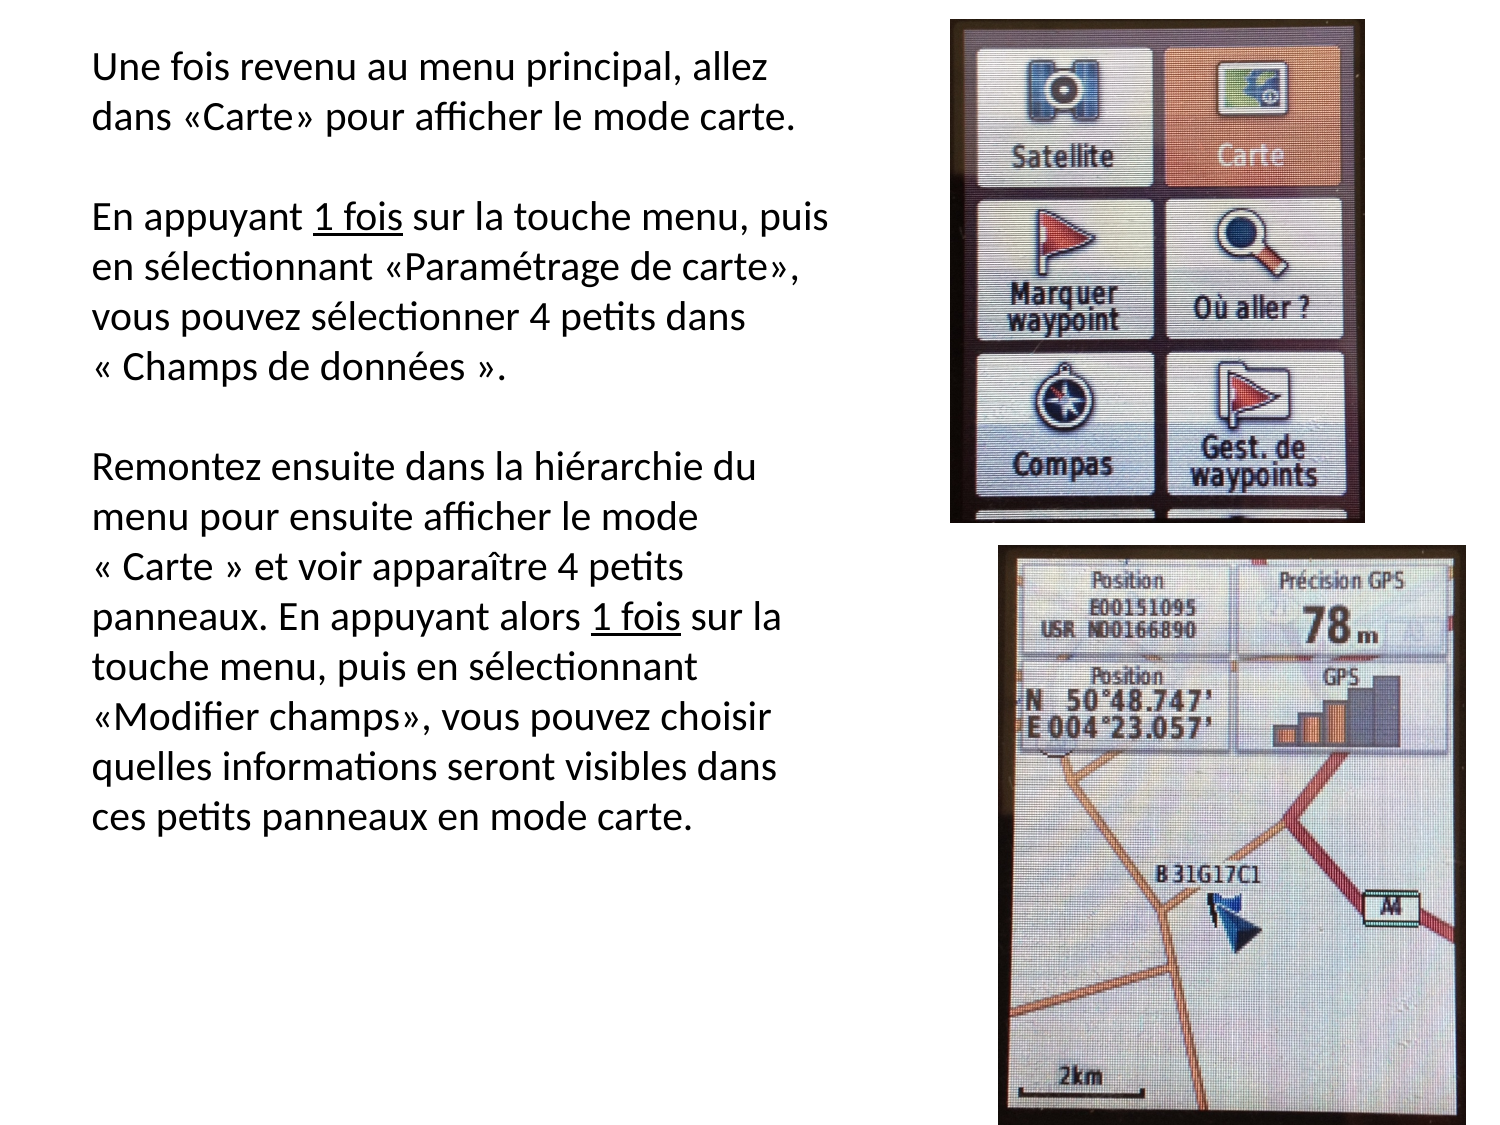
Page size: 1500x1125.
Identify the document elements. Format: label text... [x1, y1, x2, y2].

text_box Une fois revenu au menu principal, allez dans «Carte» pour afficher le mode carte. En appuyant 1 fois sur la touche menu, puis en sélectionnant «Paramétrage de carte», vous pouvez sélectionner 4 petits dans « Champs de données ». Remontez ensuite dans la hiérarchie du menu pour ensuite afficher le mode « Carte » et voir apparaître 4 petits panneaux. En appuyant alors 1 fois sur la touche menu, puis en sélectionnant «Modifier champs», vous pouvez choisir quelles informations seront visibles dans ces petits panneaux en mode carte. [76, 30, 857, 1056]
picture [950, 19, 1365, 523]
picture [998, 545, 1466, 1125]
